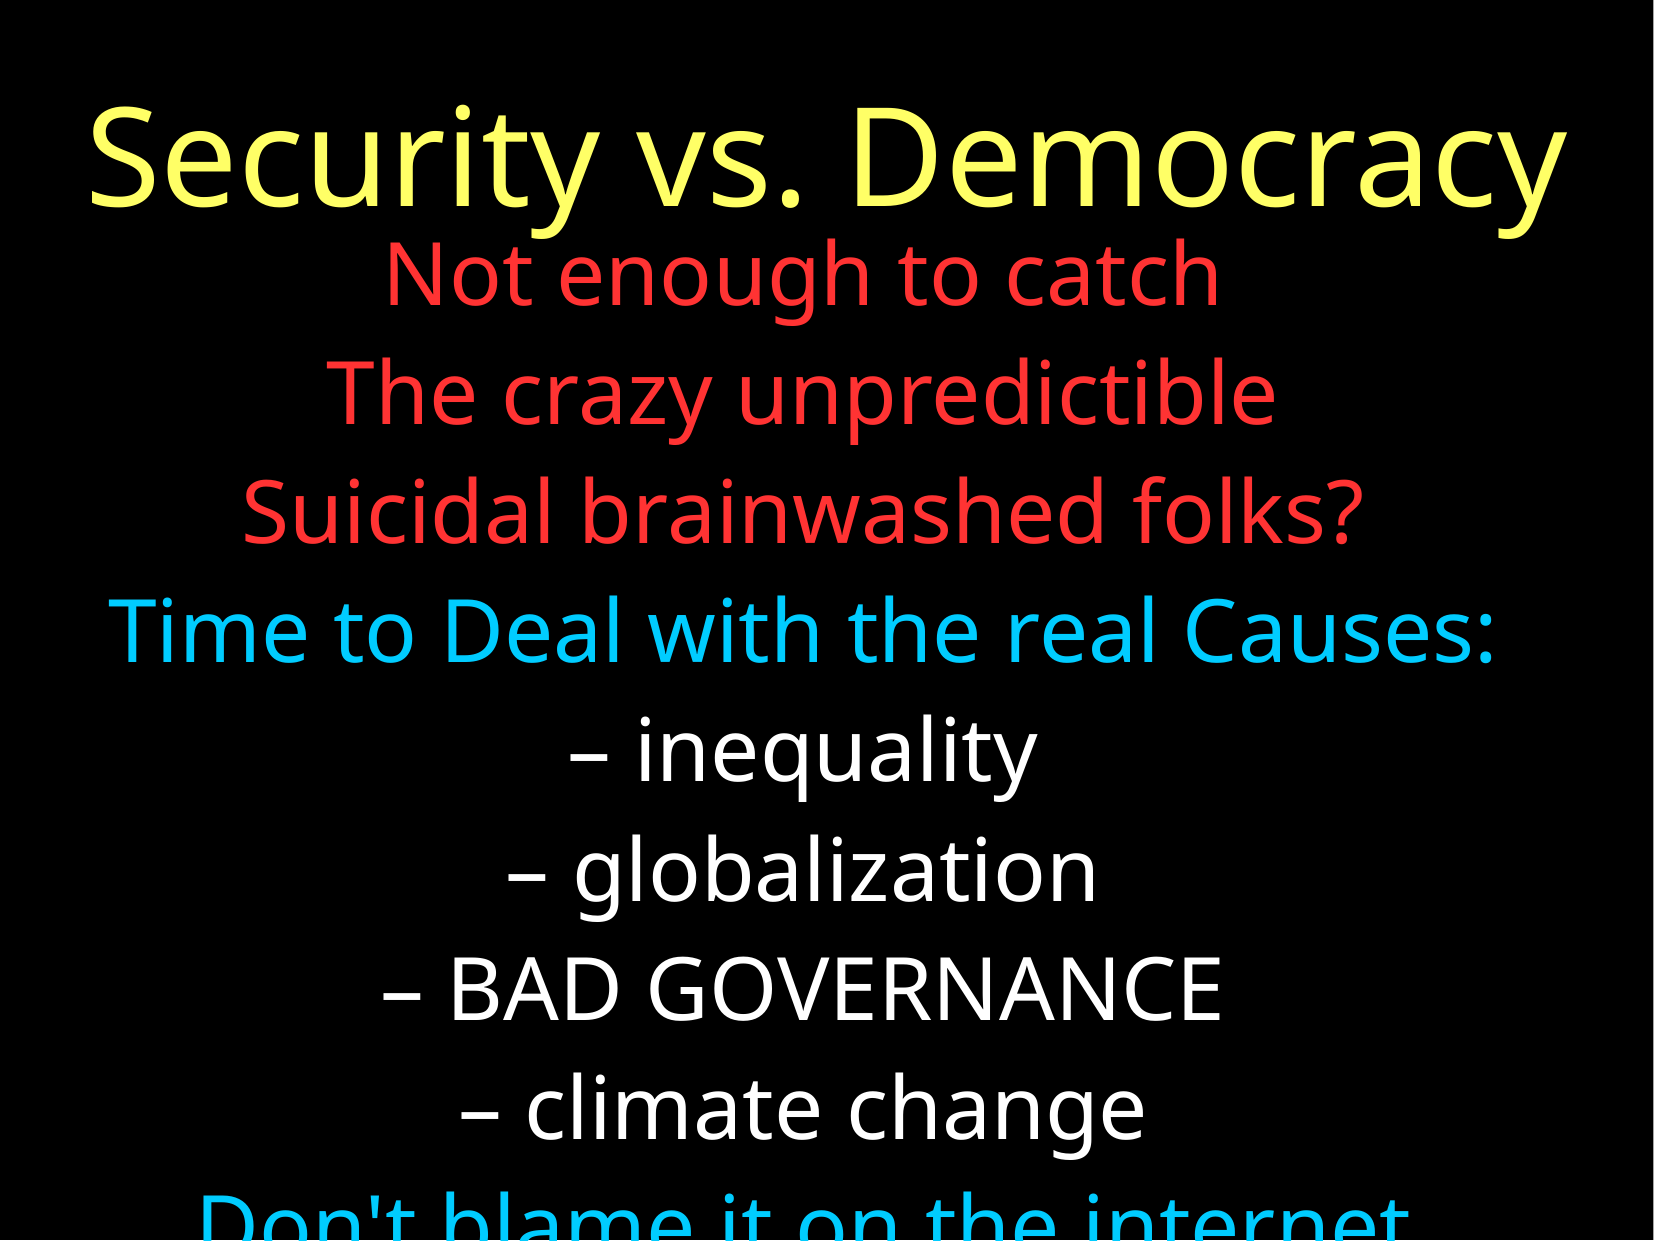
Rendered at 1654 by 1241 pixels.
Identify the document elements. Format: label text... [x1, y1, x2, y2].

subtitle Not enough to catch The crazy unpredictible Suicidal brainwashed folks? Time to Deal with the real Causes: – inequality – globalization – BAD GOVERNANCE – climate change Don't blame it on the internet [61, 296, 1546, 1201]
title Security vs. Democracy [82, 49, 1571, 257]
